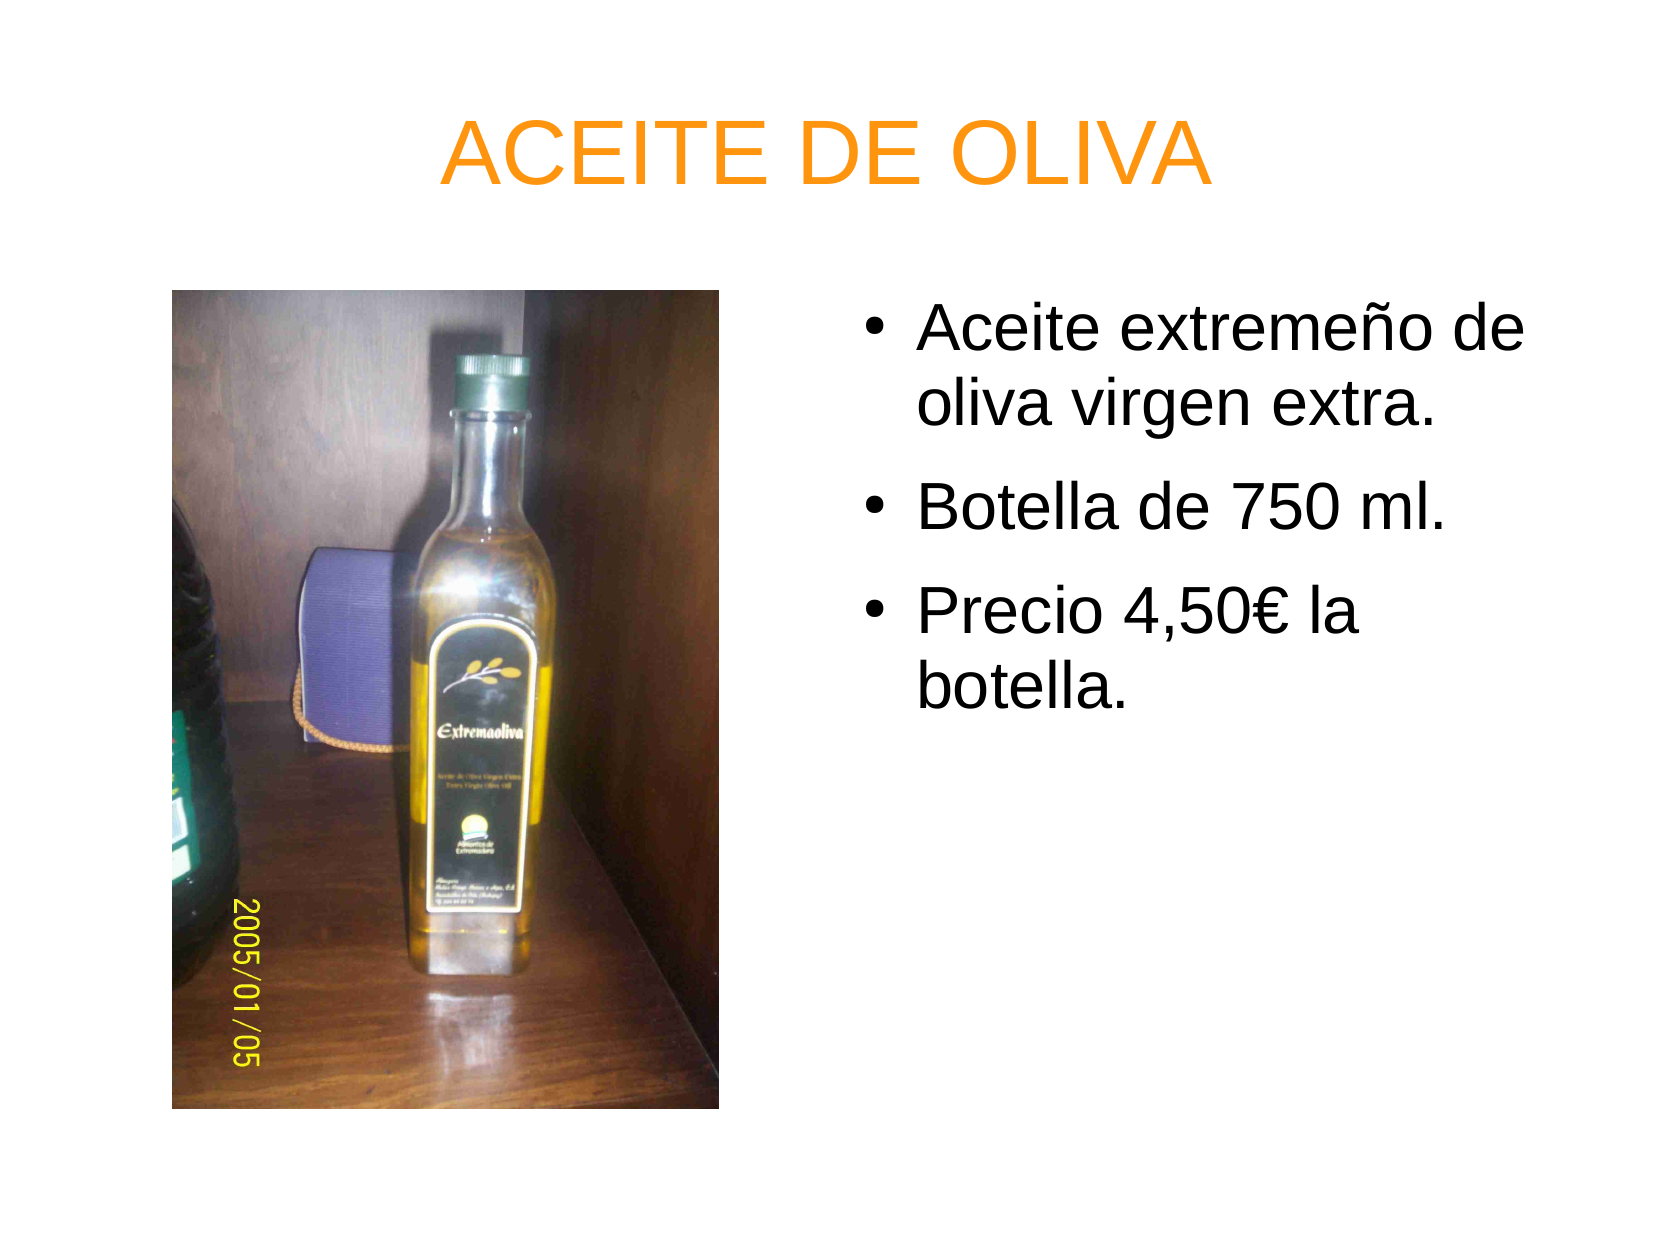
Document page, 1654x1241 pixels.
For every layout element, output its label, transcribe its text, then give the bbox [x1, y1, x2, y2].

title ACEITE DE OLIVA [82, 49, 1571, 257]
list Aceite extremeño de oliva virgen extra. Botella de 750 ml. Precio 4,50€ la botella. [845, 290, 1572, 1109]
picture [172, 290, 719, 1109]
